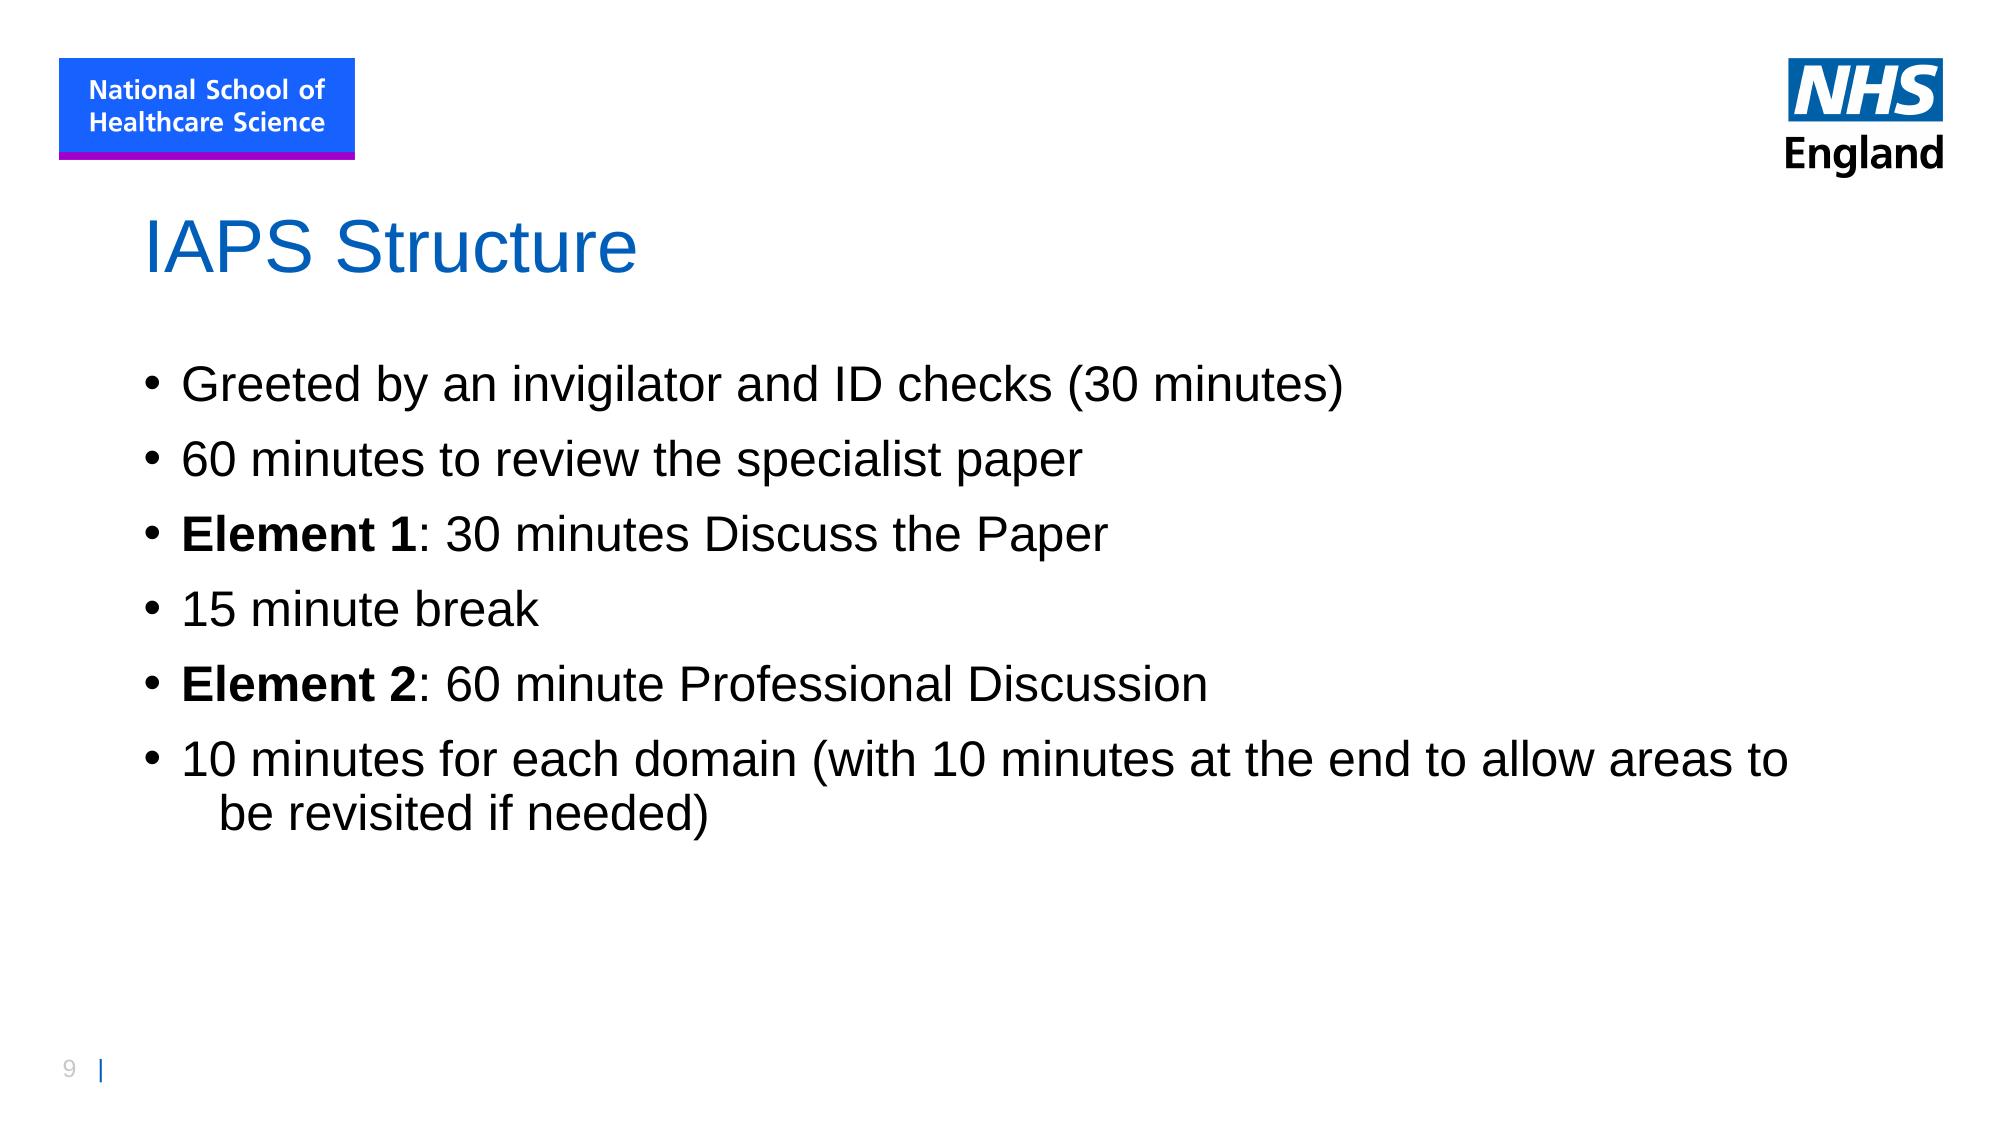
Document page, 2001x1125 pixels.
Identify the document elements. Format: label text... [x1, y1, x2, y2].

title IAPS Structure [128, 198, 1875, 299]
list Greeted by an invigilator and ID checks (30 minutes) 60 minutes to review the specialist paper Element 1: 30 minutes Discuss the Paper 15 minute break Element 2: 60 minute Professional Discussion 10 minutes for each domain (with 10 minutes at the end to allow areas to be revisited if needed) [128, 351, 1875, 996]
